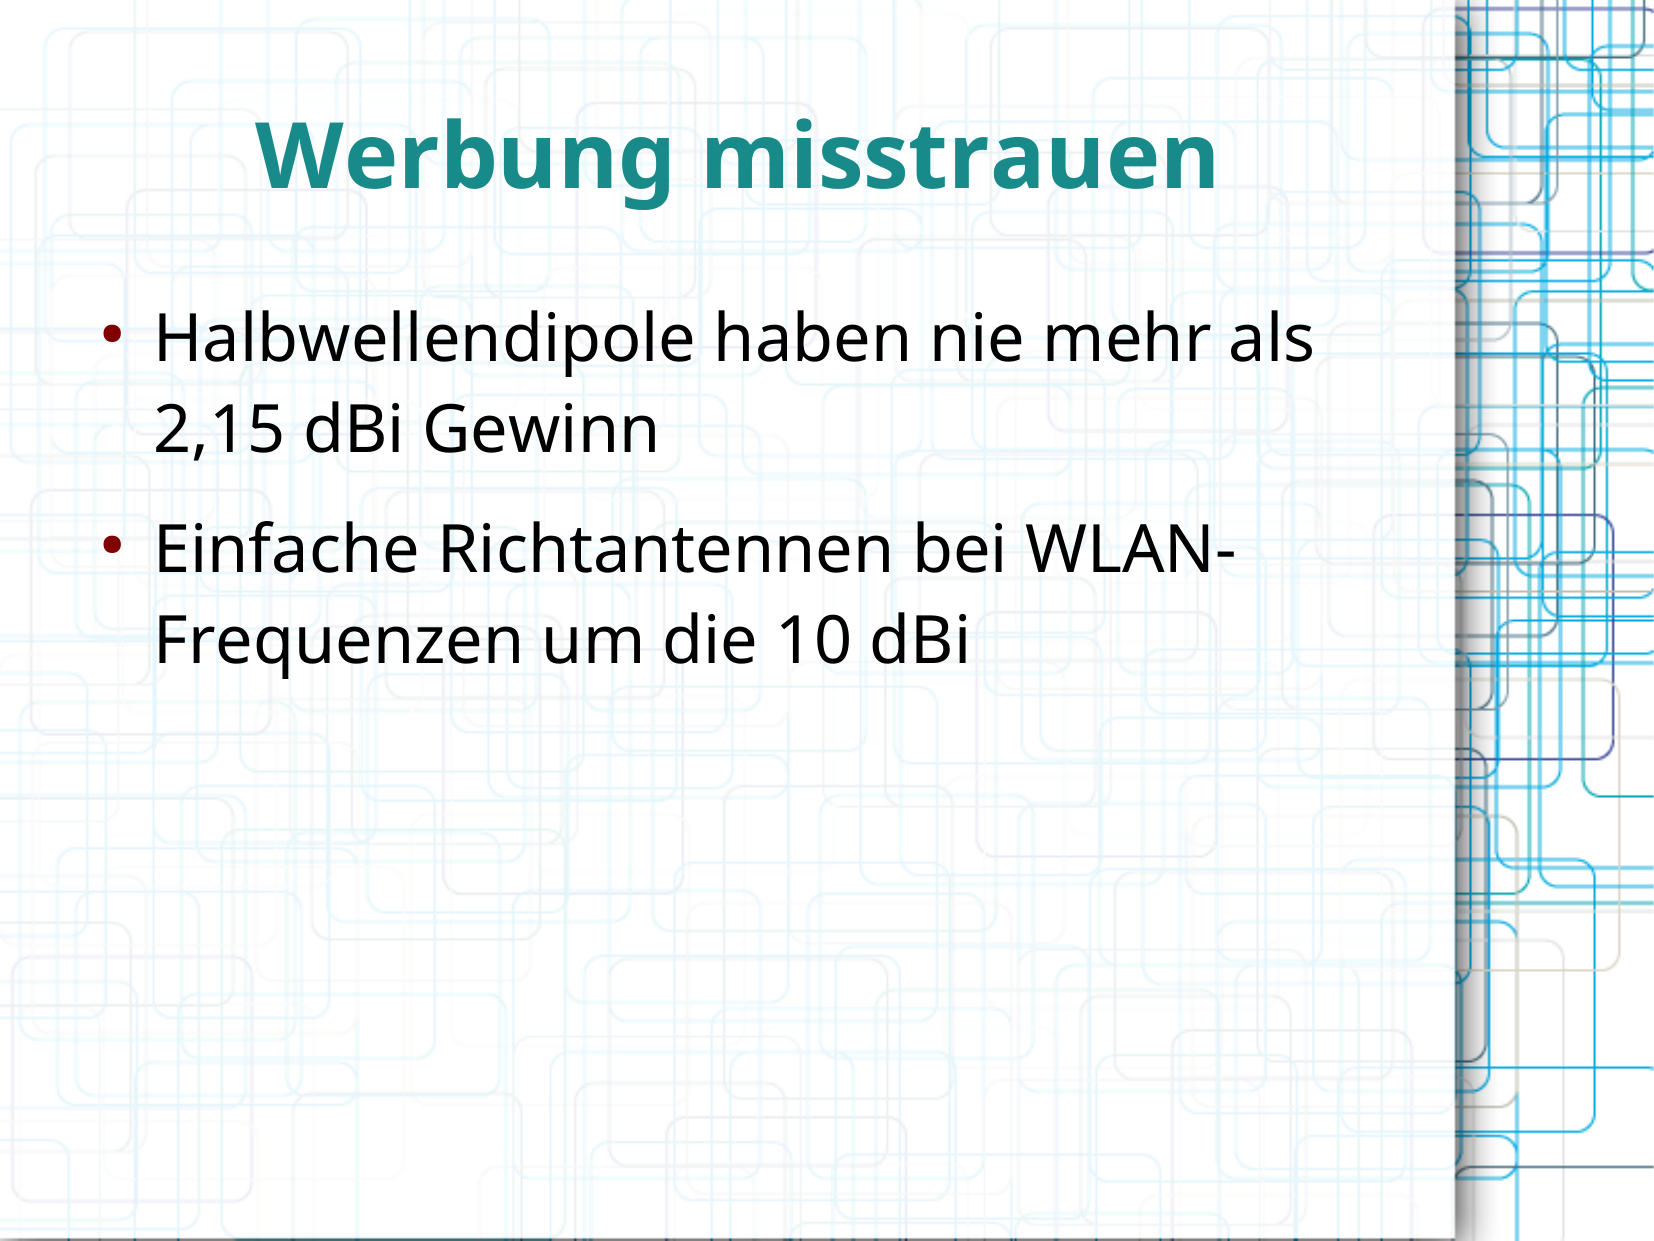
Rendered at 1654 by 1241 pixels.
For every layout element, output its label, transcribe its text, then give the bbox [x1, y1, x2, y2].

title Werbung misstrauen [59, 49, 1418, 257]
picture [0, 0, 1654, 1241]
list Halbwellendipole haben nie mehr als 2,15 dBi Gewinn Einfache Richtantennen bei WLAN-Frequenzen um die 10 dBi [82, 290, 1418, 995]
